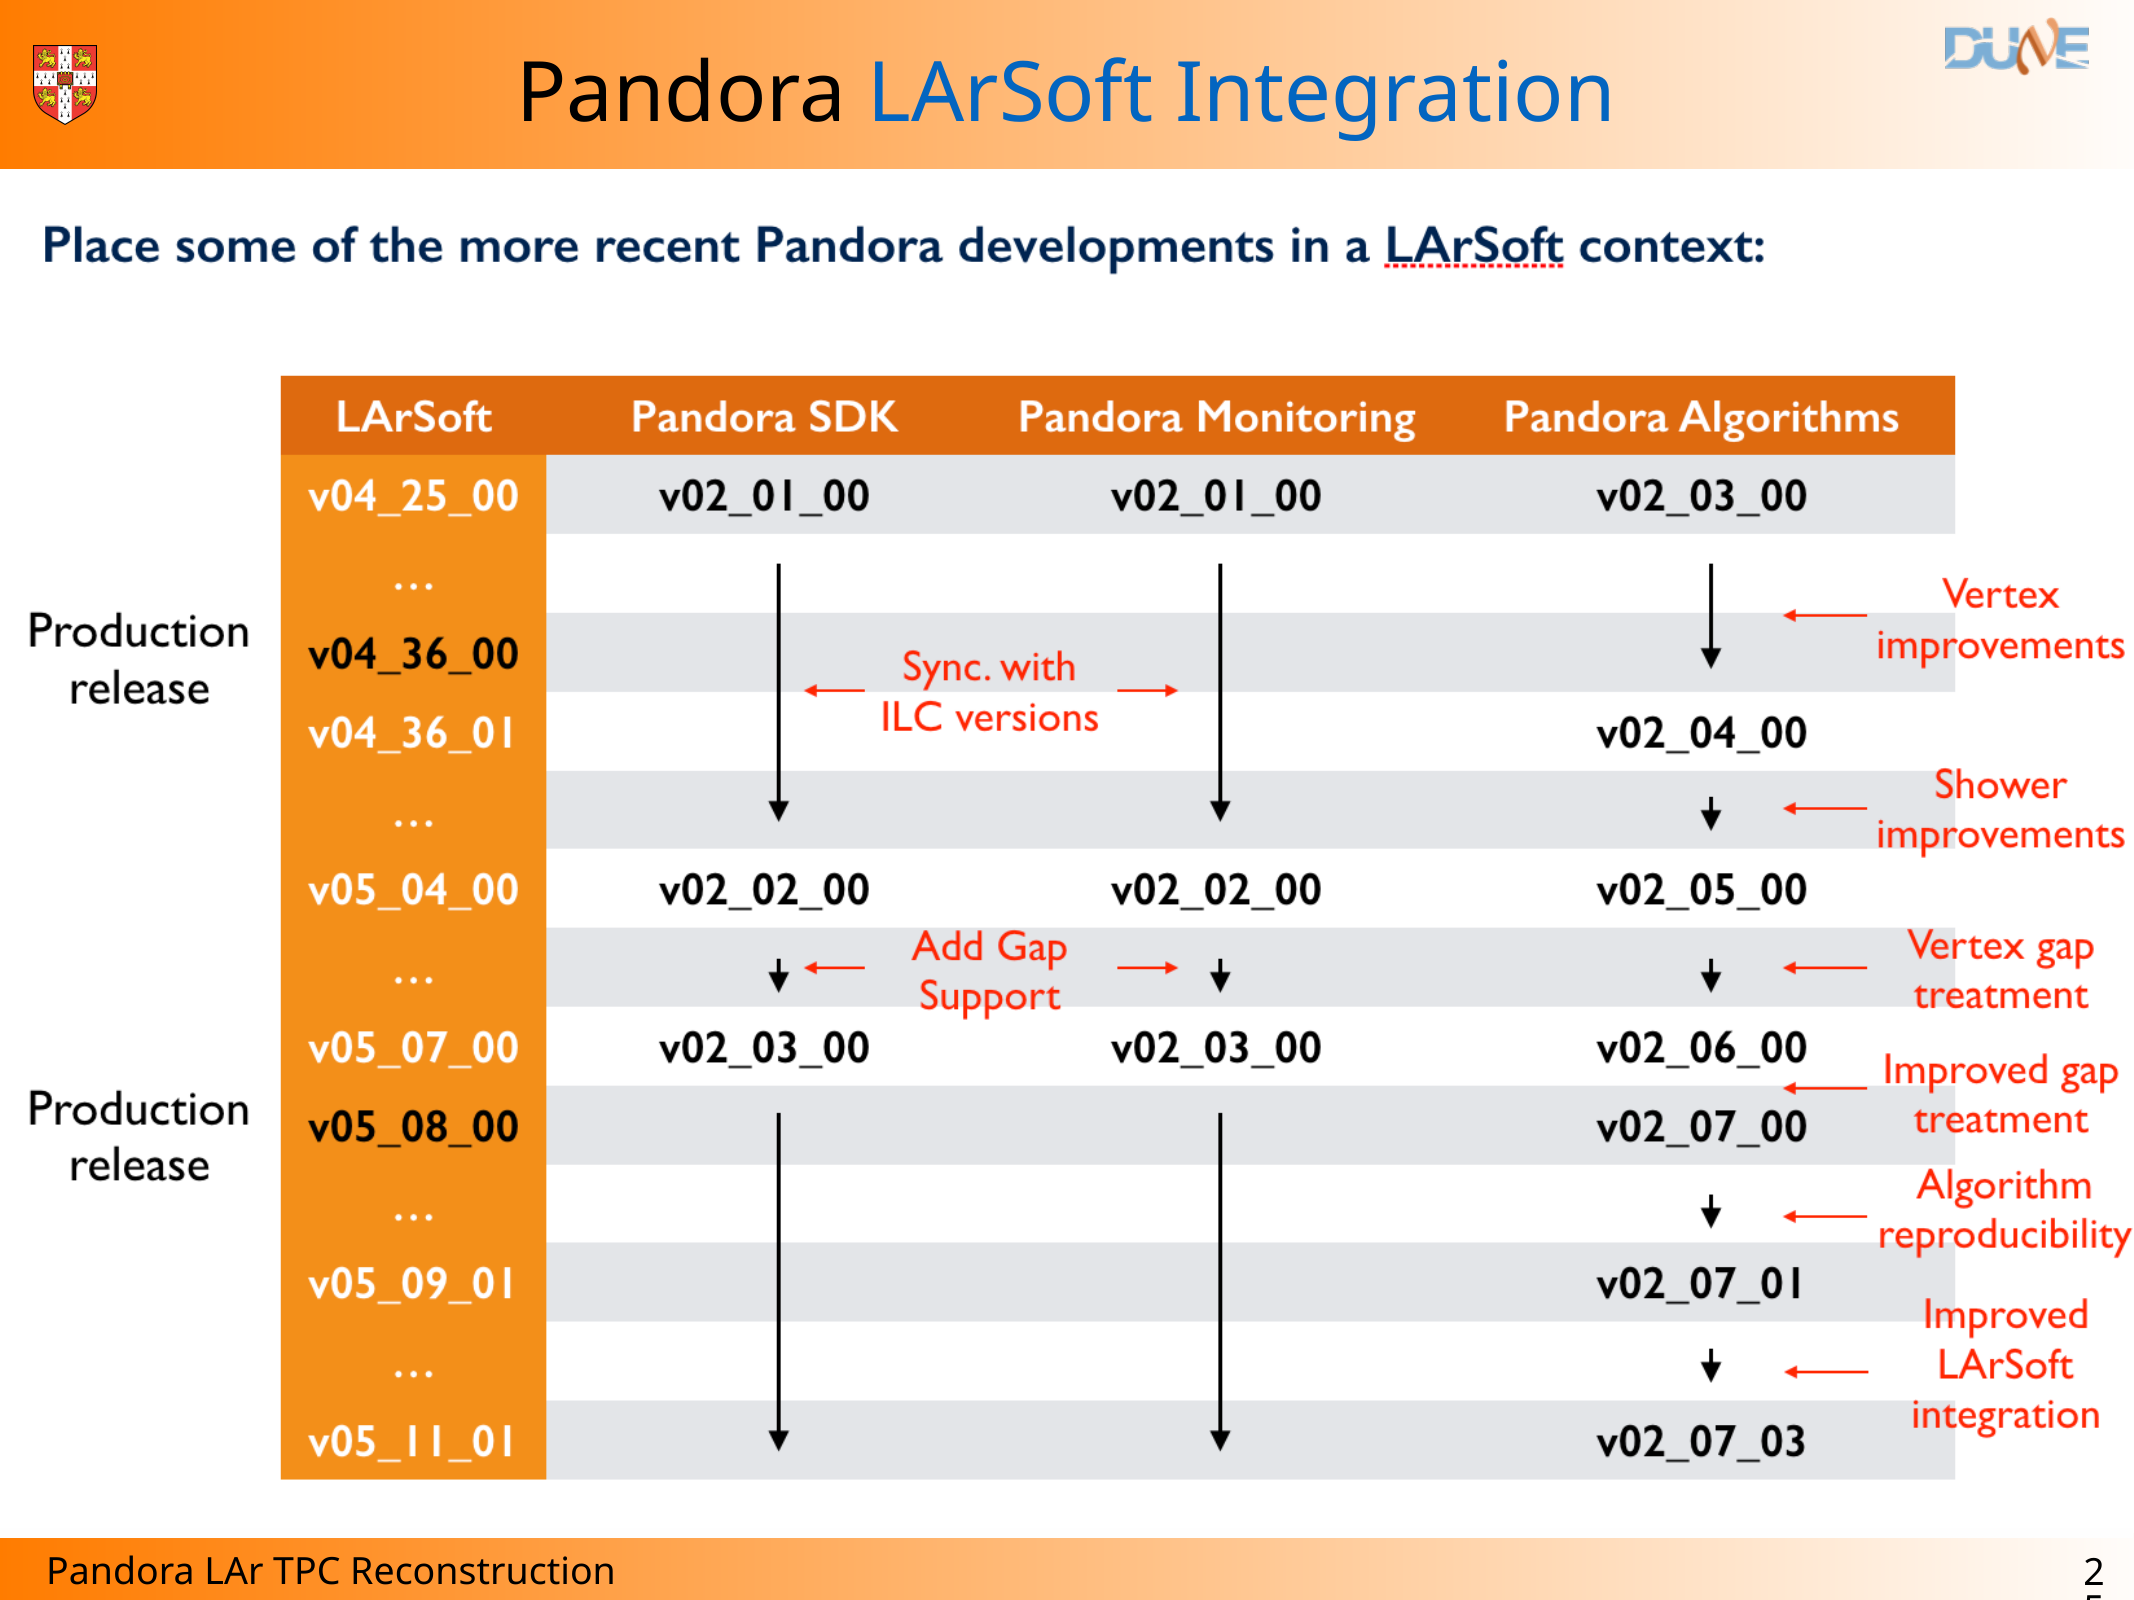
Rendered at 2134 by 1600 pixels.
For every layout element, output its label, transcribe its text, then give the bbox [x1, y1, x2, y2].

text_box <number> [942, 0, 949, 27]
picture [33, 45, 97, 125]
picture [1944, 17, 2090, 76]
text_box w [cm] [433, 1538, 438, 1600]
picture [0, 170, 2134, 1538]
text_box <number> [2075, 1539, 2132, 1600]
text_box Pandora LArSoft Integration [208, 27, 1925, 150]
text_box <number> [942, 1538, 949, 1600]
